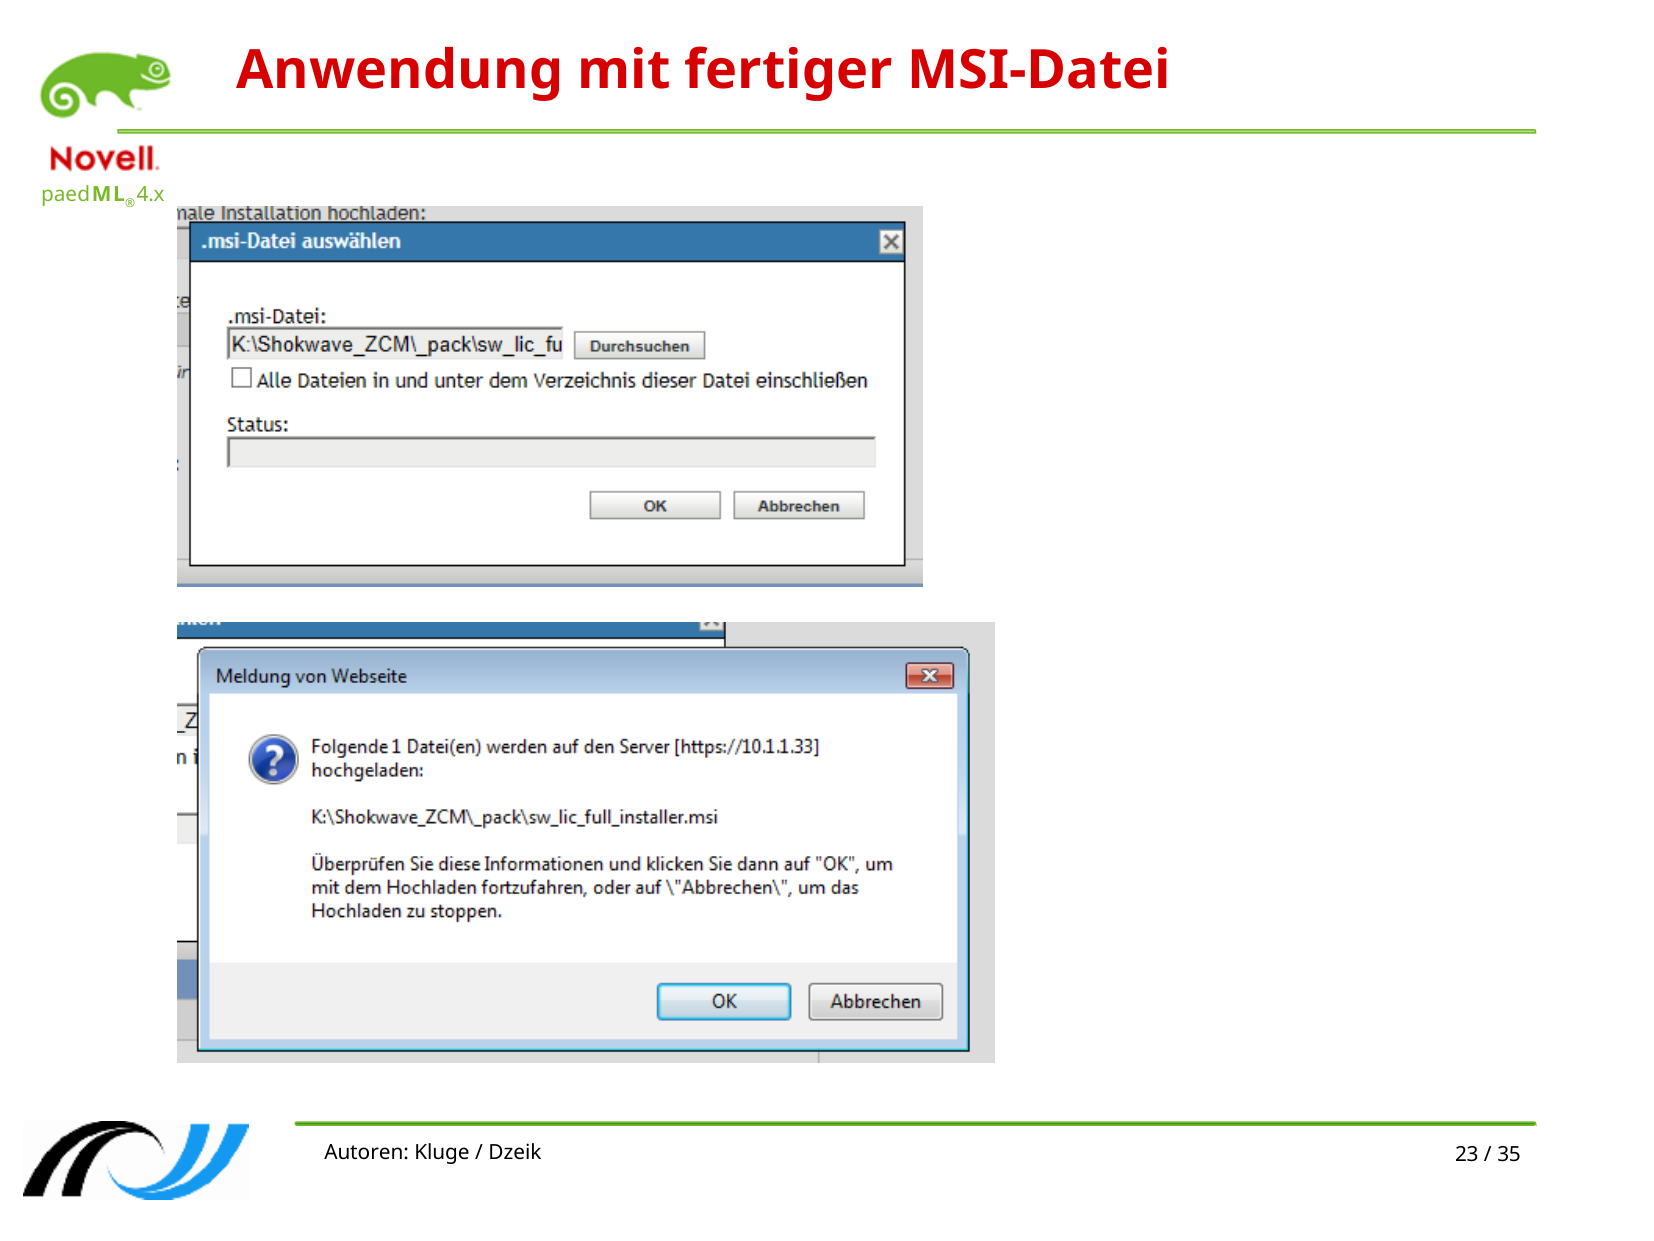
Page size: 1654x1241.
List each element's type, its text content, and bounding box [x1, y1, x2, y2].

picture [23, 1121, 249, 1200]
picture [177, 622, 995, 1063]
picture [177, 206, 923, 587]
picture [26, 35, 184, 193]
title Anwendung mit fertiger MSI-Datei [236, 17, 1536, 119]
